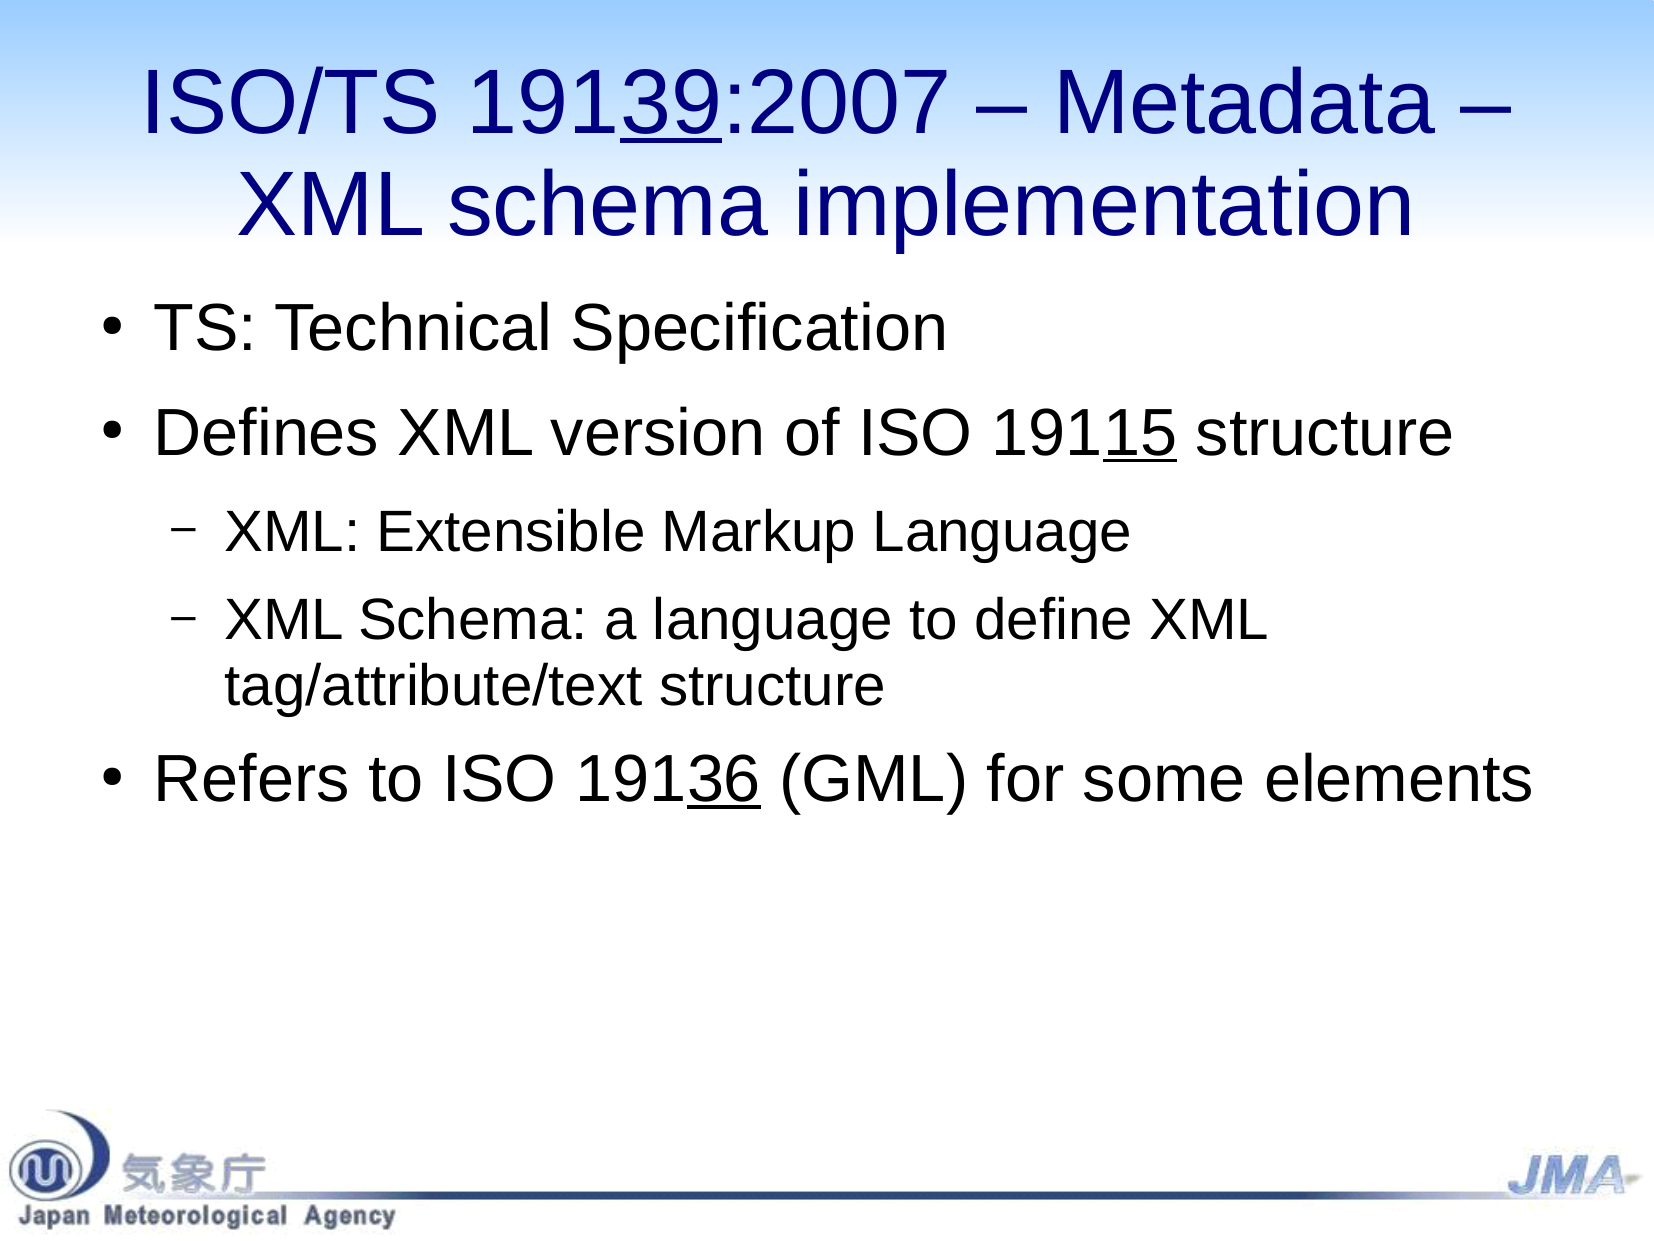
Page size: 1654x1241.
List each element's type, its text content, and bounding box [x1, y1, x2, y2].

list TS: Technical Specification Defines XML version of ISO 19115 structure XML: Extensible Markup Language XML Schema: a language to define XML tag/attribute/text structure Refers to ISO 19136 (GML) for some elements [82, 290, 1571, 1010]
title ISO/TS 19139:2007 – Metadata – XML schema implementation [82, 49, 1571, 257]
picture [1, 1108, 1654, 1241]
